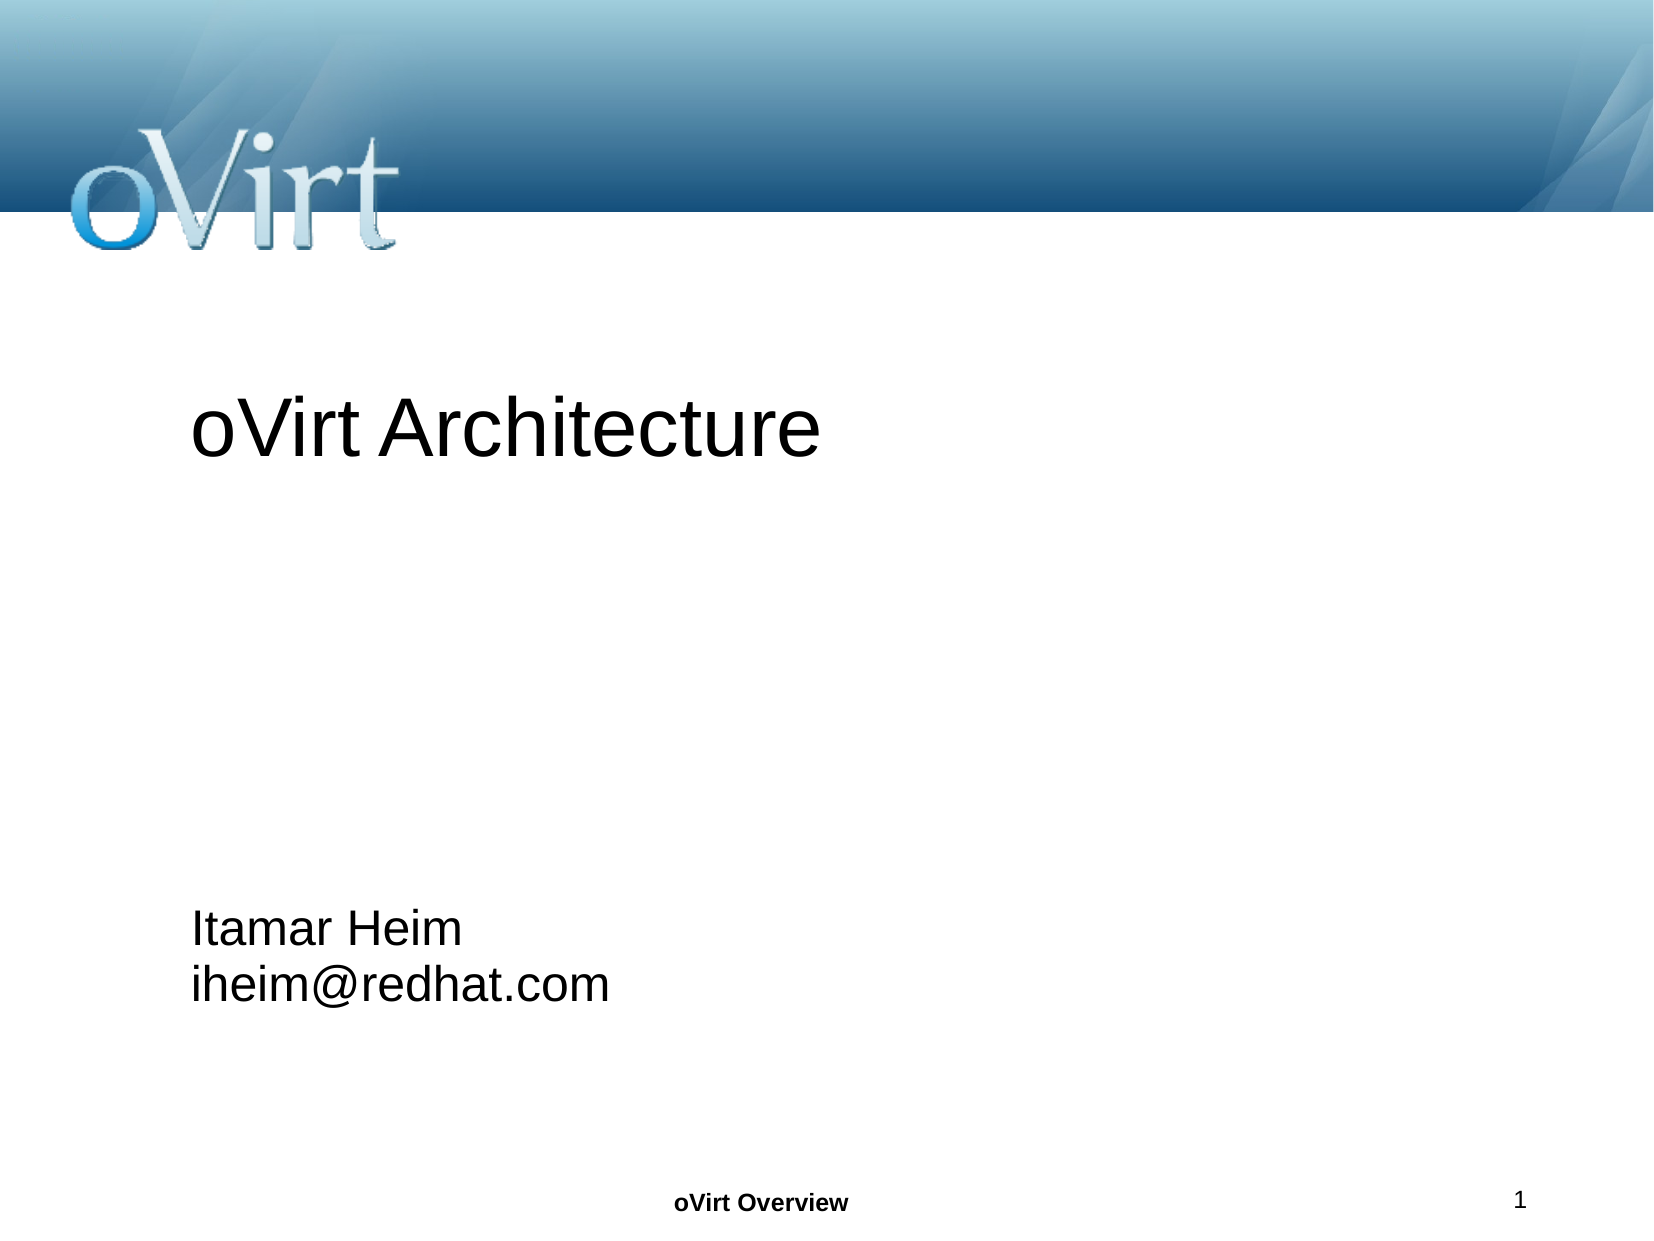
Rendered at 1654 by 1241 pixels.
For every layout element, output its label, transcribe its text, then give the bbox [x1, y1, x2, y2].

text_box oVirt Architecture [175, 374, 1549, 510]
text_box Itamar Heim iheim@redhat.com [176, 669, 1549, 1019]
picture [0, 0, 1654, 250]
